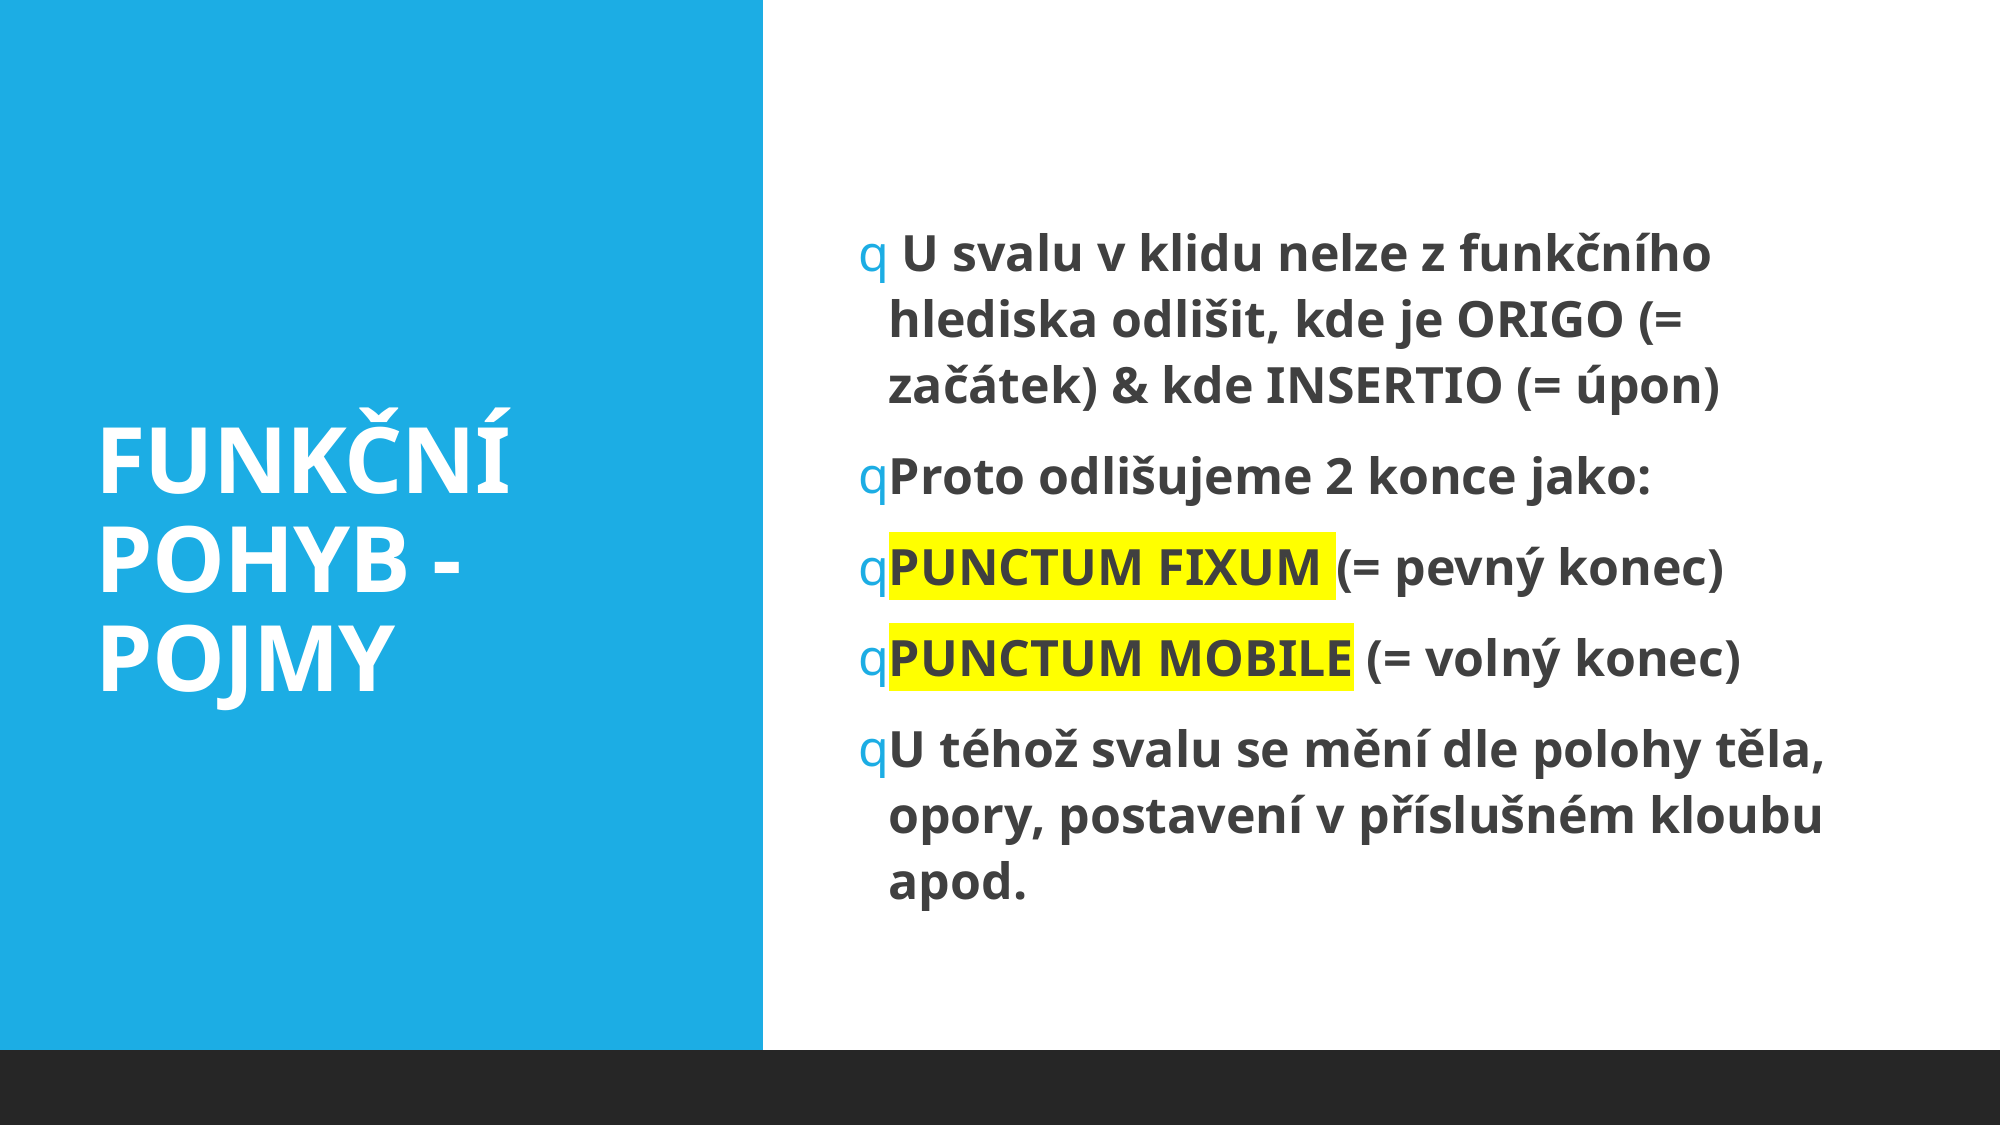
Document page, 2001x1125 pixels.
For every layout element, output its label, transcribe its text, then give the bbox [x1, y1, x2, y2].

list U svalu v klidu nelze z funkčního hlediska odlišit, kde je ORIGO (= začátek) & kde INSERTIO (= úpon) Proto odlišujeme 2 konce jako: PUNCTUM FIXUM (= pevný konec) PUNCTUM MOBILE (= volný konec) U téhož svalu se mění dle polohy těla, opory, postavení v příslušném kloubu apod. [858, 99, 1831, 1026]
title FUNKČNÍ POHYB -POJMY [80, 99, 679, 1026]
text_box [0, 0, 2000, 1125]
